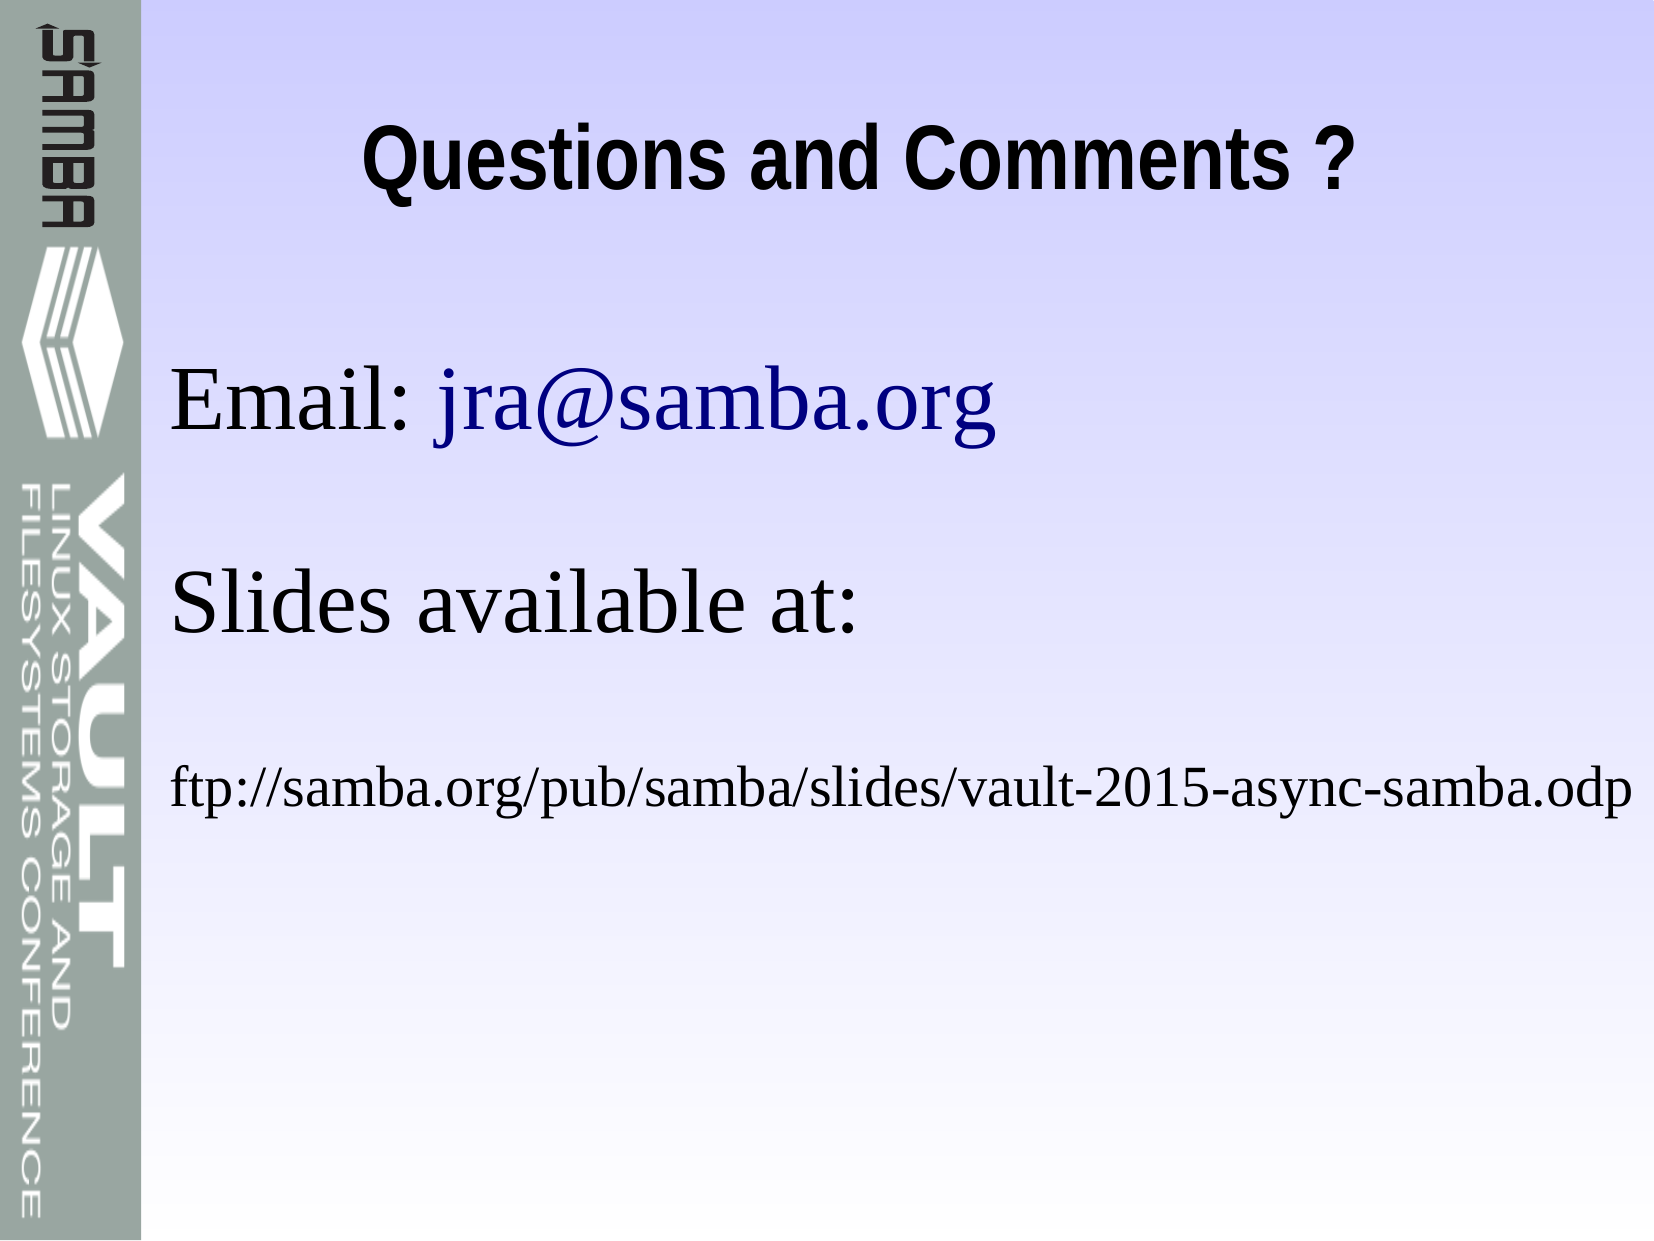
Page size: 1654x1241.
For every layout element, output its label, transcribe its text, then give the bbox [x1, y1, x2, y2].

picture [0, 241, 145, 1225]
title Questions and Comments ? [154, 53, 1567, 261]
text_box Email: jra@samba.org Slides available at: ftp://samba.org/pub/samba/slides/vault-2015-async-samba.odp [169, 348, 1654, 1172]
